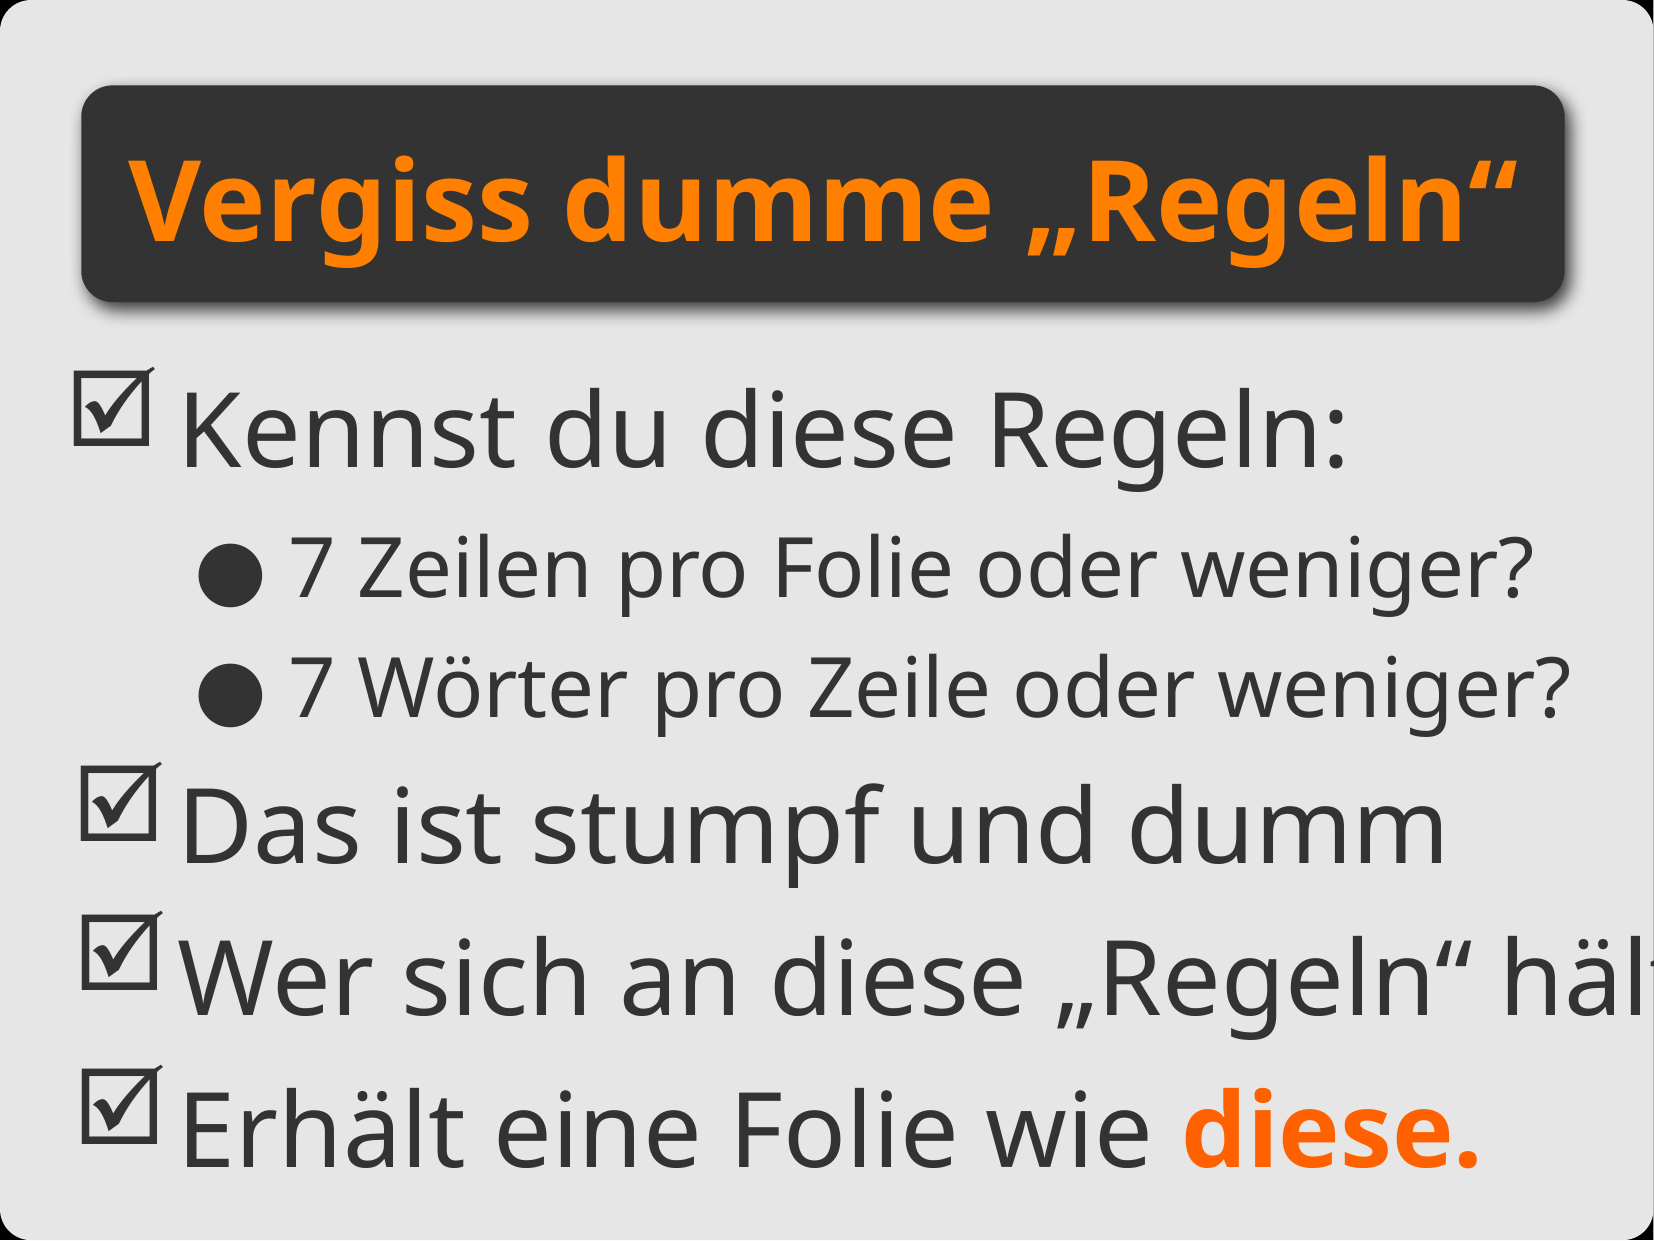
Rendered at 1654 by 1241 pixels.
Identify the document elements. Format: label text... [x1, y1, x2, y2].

text_box  [64, 374, 159, 491]
text_box  [73, 918, 167, 1035]
text_box  [73, 1071, 168, 1188]
text_box Das ist stumpf und dumm [151, 751, 1374, 878]
text_box Kennst du diese Regeln: [151, 356, 1401, 482]
text_box Vergiss dumme „Regeln“ [128, 120, 1534, 257]
text_box Erhält eine Folie wie diese. [151, 1056, 1447, 1182]
text_box ● 7 Zeilen pro Folie oder weniger? [194, 508, 1447, 609]
text_box ● 7 Wörter pro Zeile oder weniger? [194, 628, 1484, 730]
text_box [0, 0, 1654, 1241]
text_box Wer sich an diese „Regeln“ hält [151, 904, 1623, 1030]
text_box  [71, 769, 166, 886]
picture [66, 72, 1592, 332]
